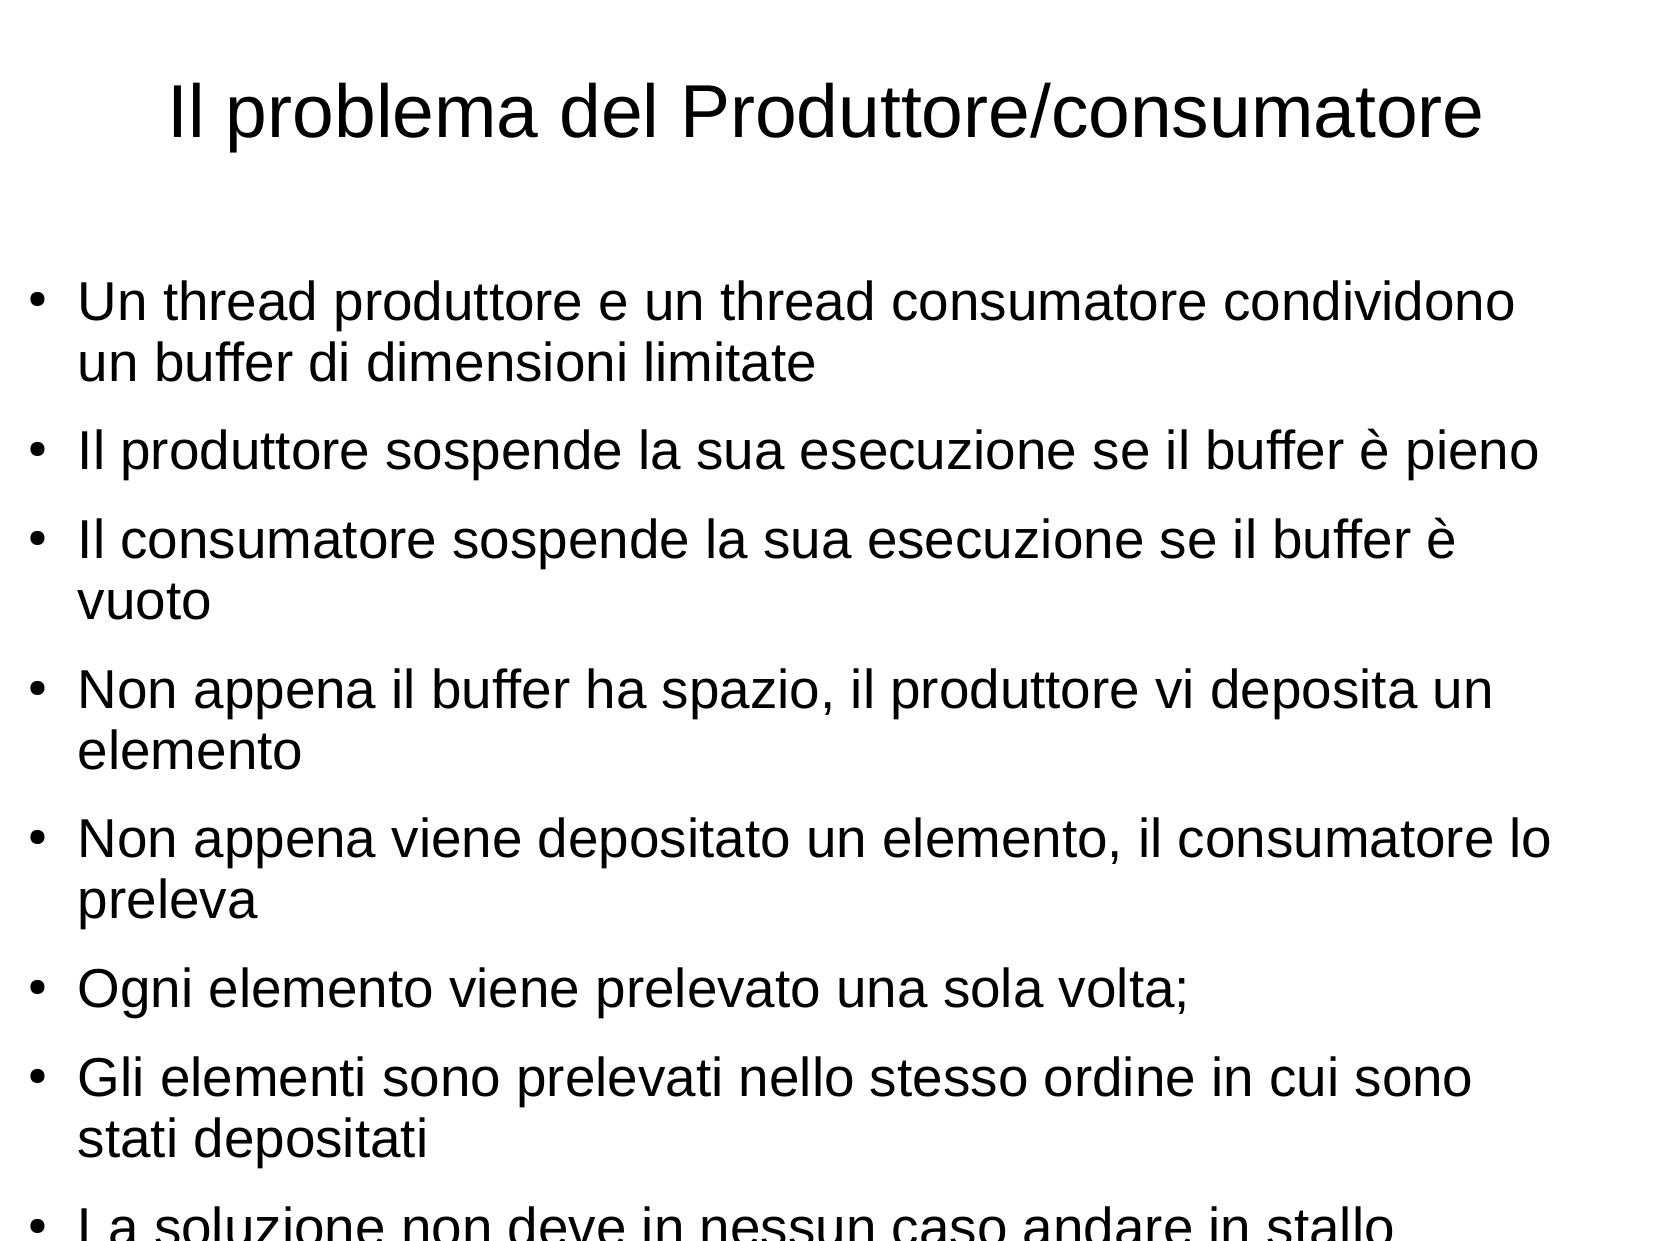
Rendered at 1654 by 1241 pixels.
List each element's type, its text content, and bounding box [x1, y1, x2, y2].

title Il problema del Produttore/consumatore [82, 8, 1571, 216]
list Un thread produttore e un thread consumatore condividono un buffer di dimensioni limitate Il produttore sospende la sua esecuzione se il buffer è pieno Il consumatore sospende la sua esecuzione se il buffer è vuoto Non appena il buffer ha spazio, il produttore vi deposita un elemento Non appena viene depositato un elemento, il consumatore lo preleva Ogni elemento viene prelevato una sola volta; Gli elementi sono prelevati nello stesso ordine in cui sono stati depositati La soluzione non deve in nessun caso andare in stallo [11, 270, 1561, 1241]
